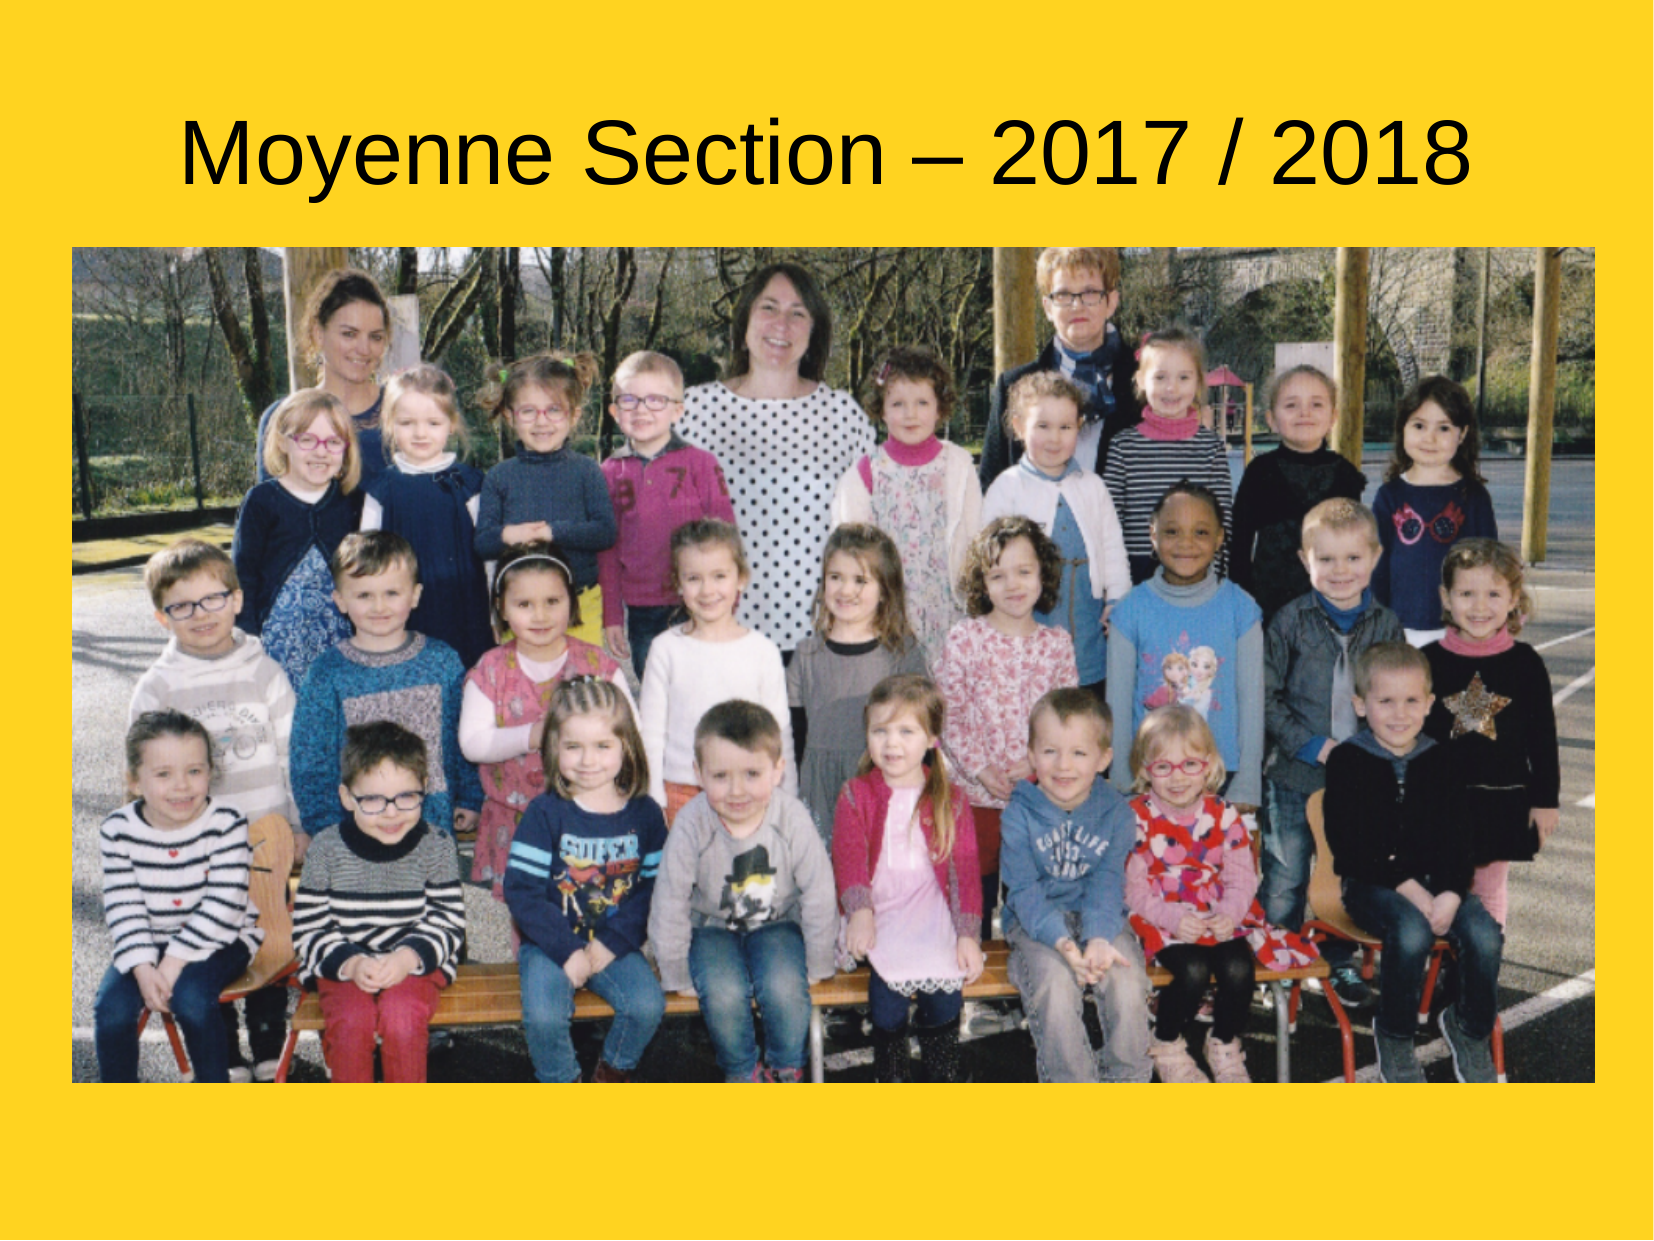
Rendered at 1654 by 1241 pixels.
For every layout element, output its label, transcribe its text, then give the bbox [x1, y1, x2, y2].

title Moyenne Section – 2017 / 2018 [82, 49, 1571, 247]
picture [72, 247, 1595, 1083]
